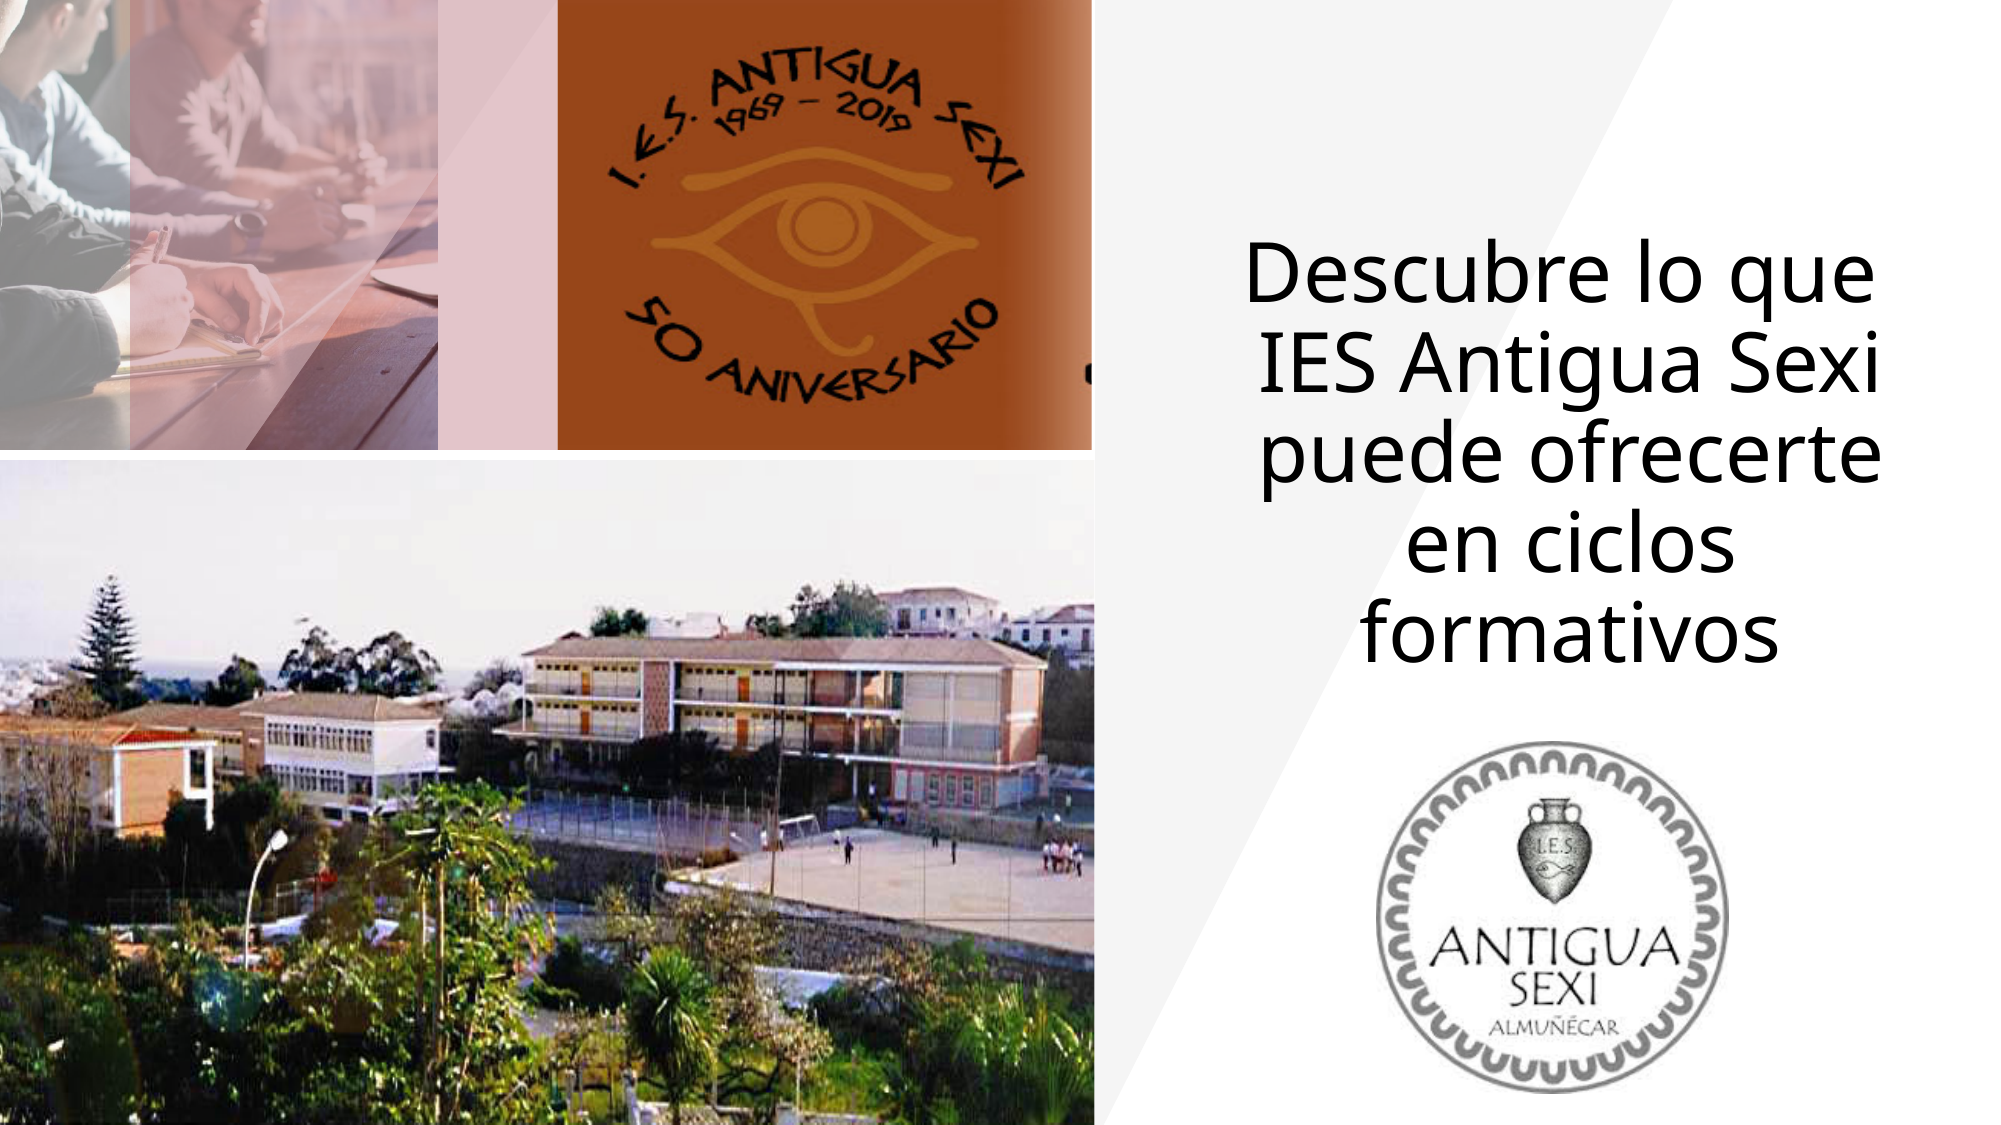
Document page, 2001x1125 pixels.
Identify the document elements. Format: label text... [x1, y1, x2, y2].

title Descubre lo que IES Antigua Sexi puede ofrecerte en ciclos formativos [1211, 222, 1931, 816]
text_box [0, 0, 557, 450]
picture [0, 460, 1095, 1125]
picture [557, 0, 1092, 450]
picture [1376, 741, 1729, 1094]
